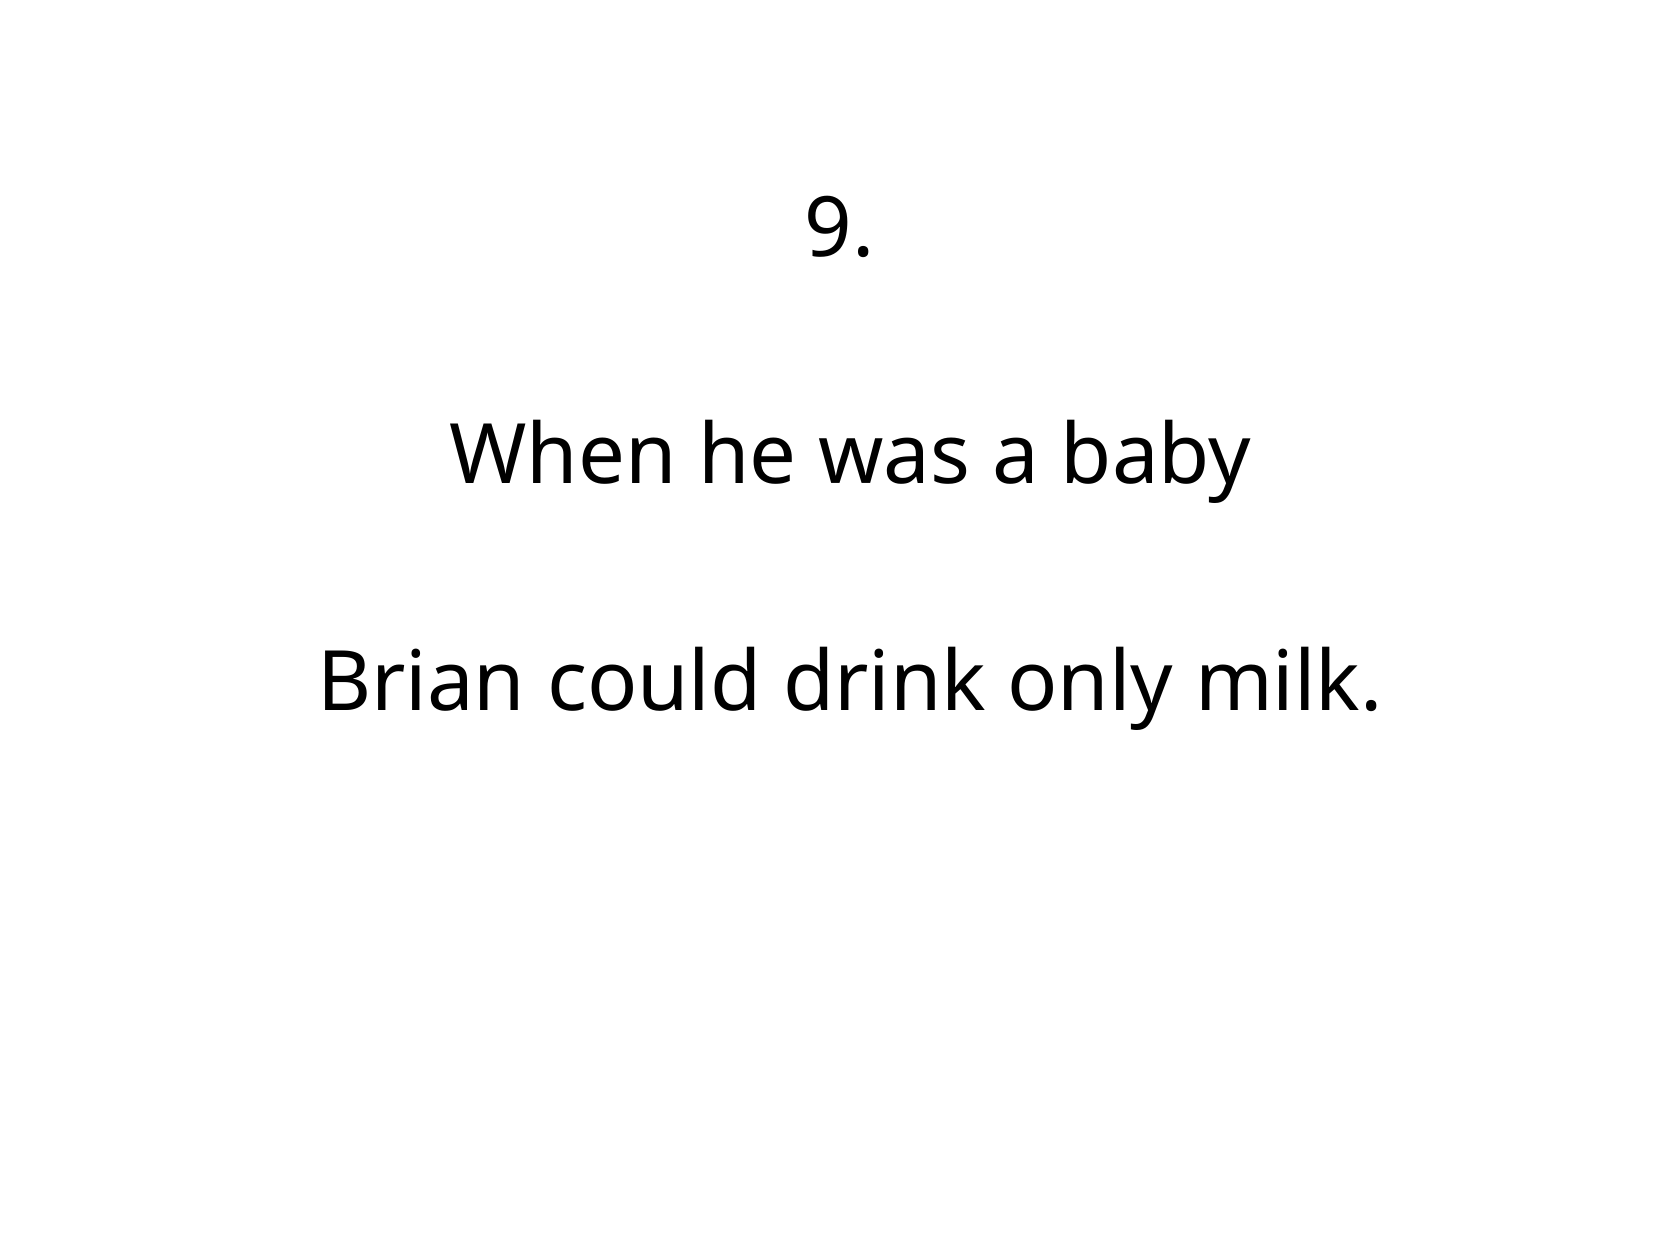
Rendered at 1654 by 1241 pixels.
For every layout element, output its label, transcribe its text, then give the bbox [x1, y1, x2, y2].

text_box 9. When he was a baby Brian could drink only milk. [59, 35, 1642, 1225]
